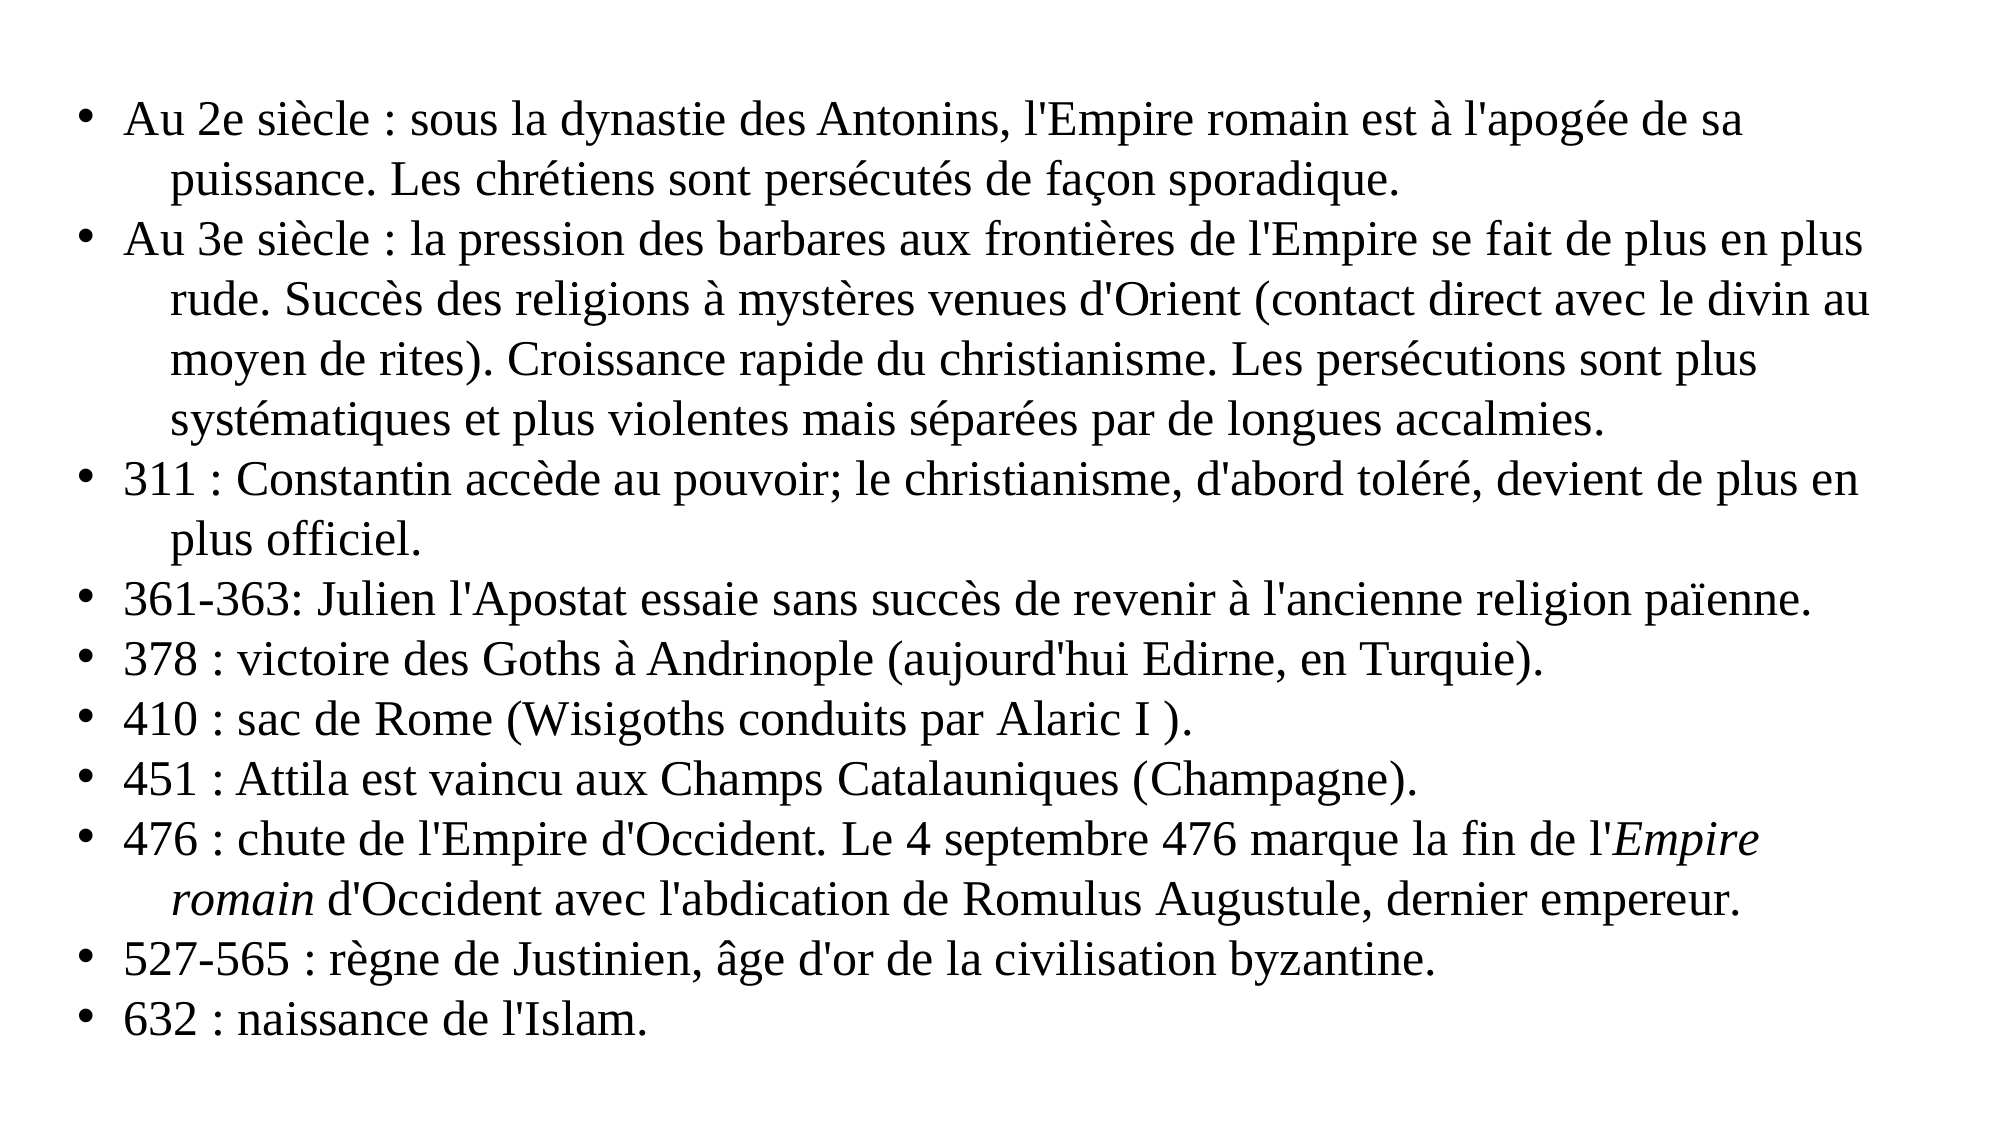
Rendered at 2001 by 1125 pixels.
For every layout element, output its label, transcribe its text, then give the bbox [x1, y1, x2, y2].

text_box Au 2e siècle : sous la dynastie des Antonins, l'Empire romain est à l'apogée de sa puissance. Les chrétiens sont persécutés de façon sporadique. Au 3e siècle : la pression des barbares aux frontières de l'Empire se fait de plus en plus rude. Succès des religions à mystères venues d'Orient (contact direct avec le divin au moyen de rites). Croissance rapide du christianisme. Les persécutions sont plus systématiques et plus violentes mais séparées par de longues accalmies. 311 : Constantin accède au pouvoir; le christianisme, d'abord toléré, devient de plus en plus officiel. 361-363: Julien l'Apostat essaie sans succès de revenir à l'ancienne religion païenne. 378 : victoire des Goths à Andrinople (aujourd'hui Edirne, en Turquie). 410 : sac de Rome (Wisigoths conduits par Alaric I ). 451 : Attila est vaincu aux Champs Catalauniques (Champagne). 476 : chute de l'Empire d'Occident. Le 4 septembre 476 marque la fin de l'Empire romain d'Occident avec l'abdication de Romulus Augustule, dernier empereur. 527-565 : règne de Justinien, âge d'or de la civilisation byzantine. 632 : naissance de l'Islam. [62, 78, 1888, 1063]
